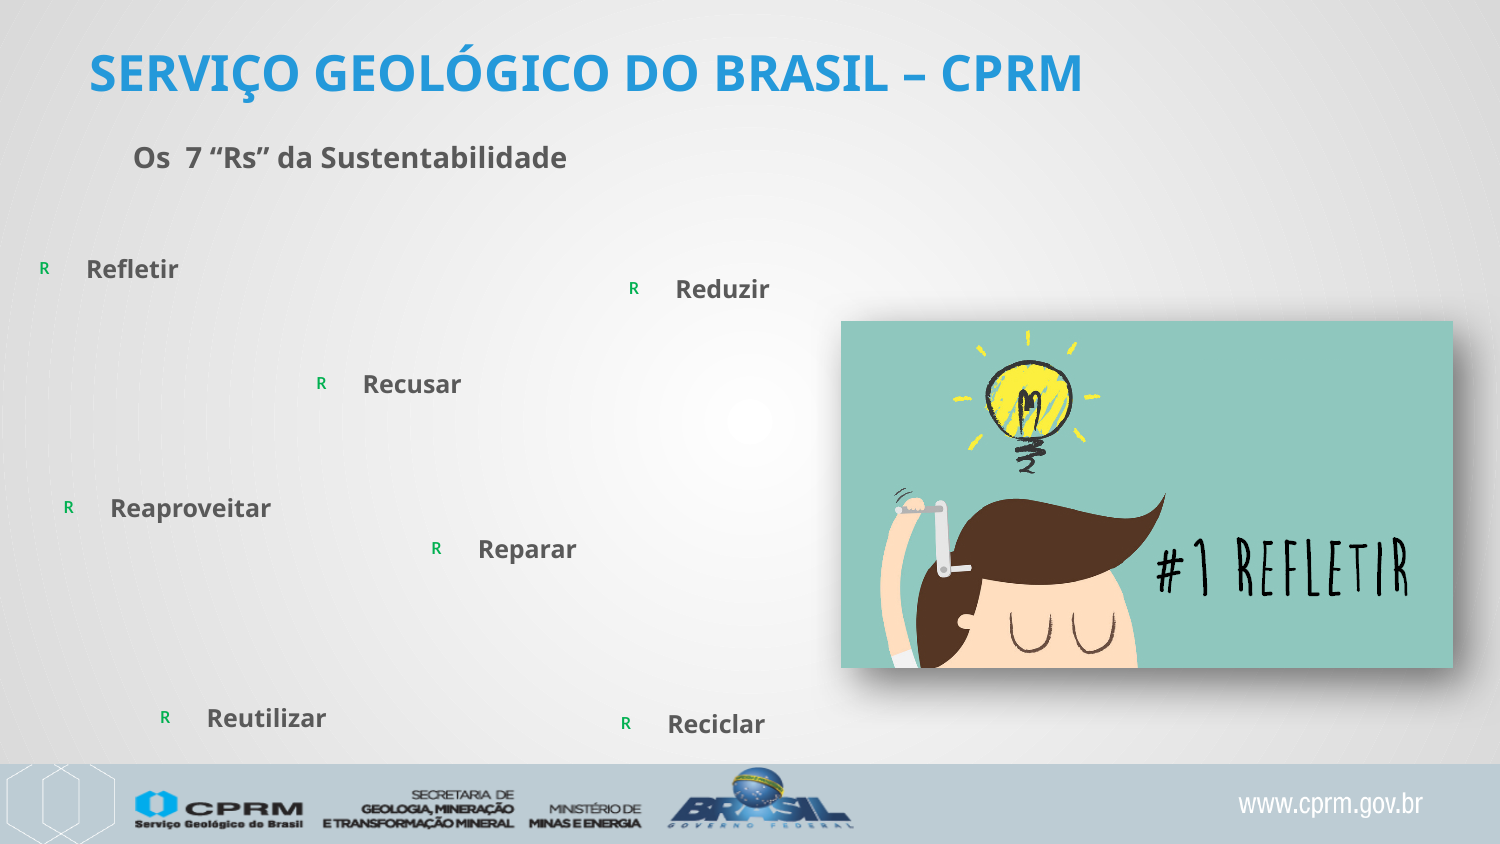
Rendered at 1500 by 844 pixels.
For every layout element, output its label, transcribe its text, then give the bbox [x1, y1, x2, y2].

picture [125, 757, 863, 844]
text_box Reduzir [613, 266, 789, 341]
text_box Reparar [416, 496, 598, 631]
text_box Reutilizar [145, 635, 360, 800]
text_box Reciclar [605, 671, 789, 747]
text_box Recusar [301, 301, 479, 466]
picture [841, 321, 1453, 668]
text_box Os 7 “Rs” da Sustentabilidade [118, 131, 583, 182]
text_box Reaproveitar [48, 425, 302, 560]
text_box Refletir [24, 245, 239, 321]
